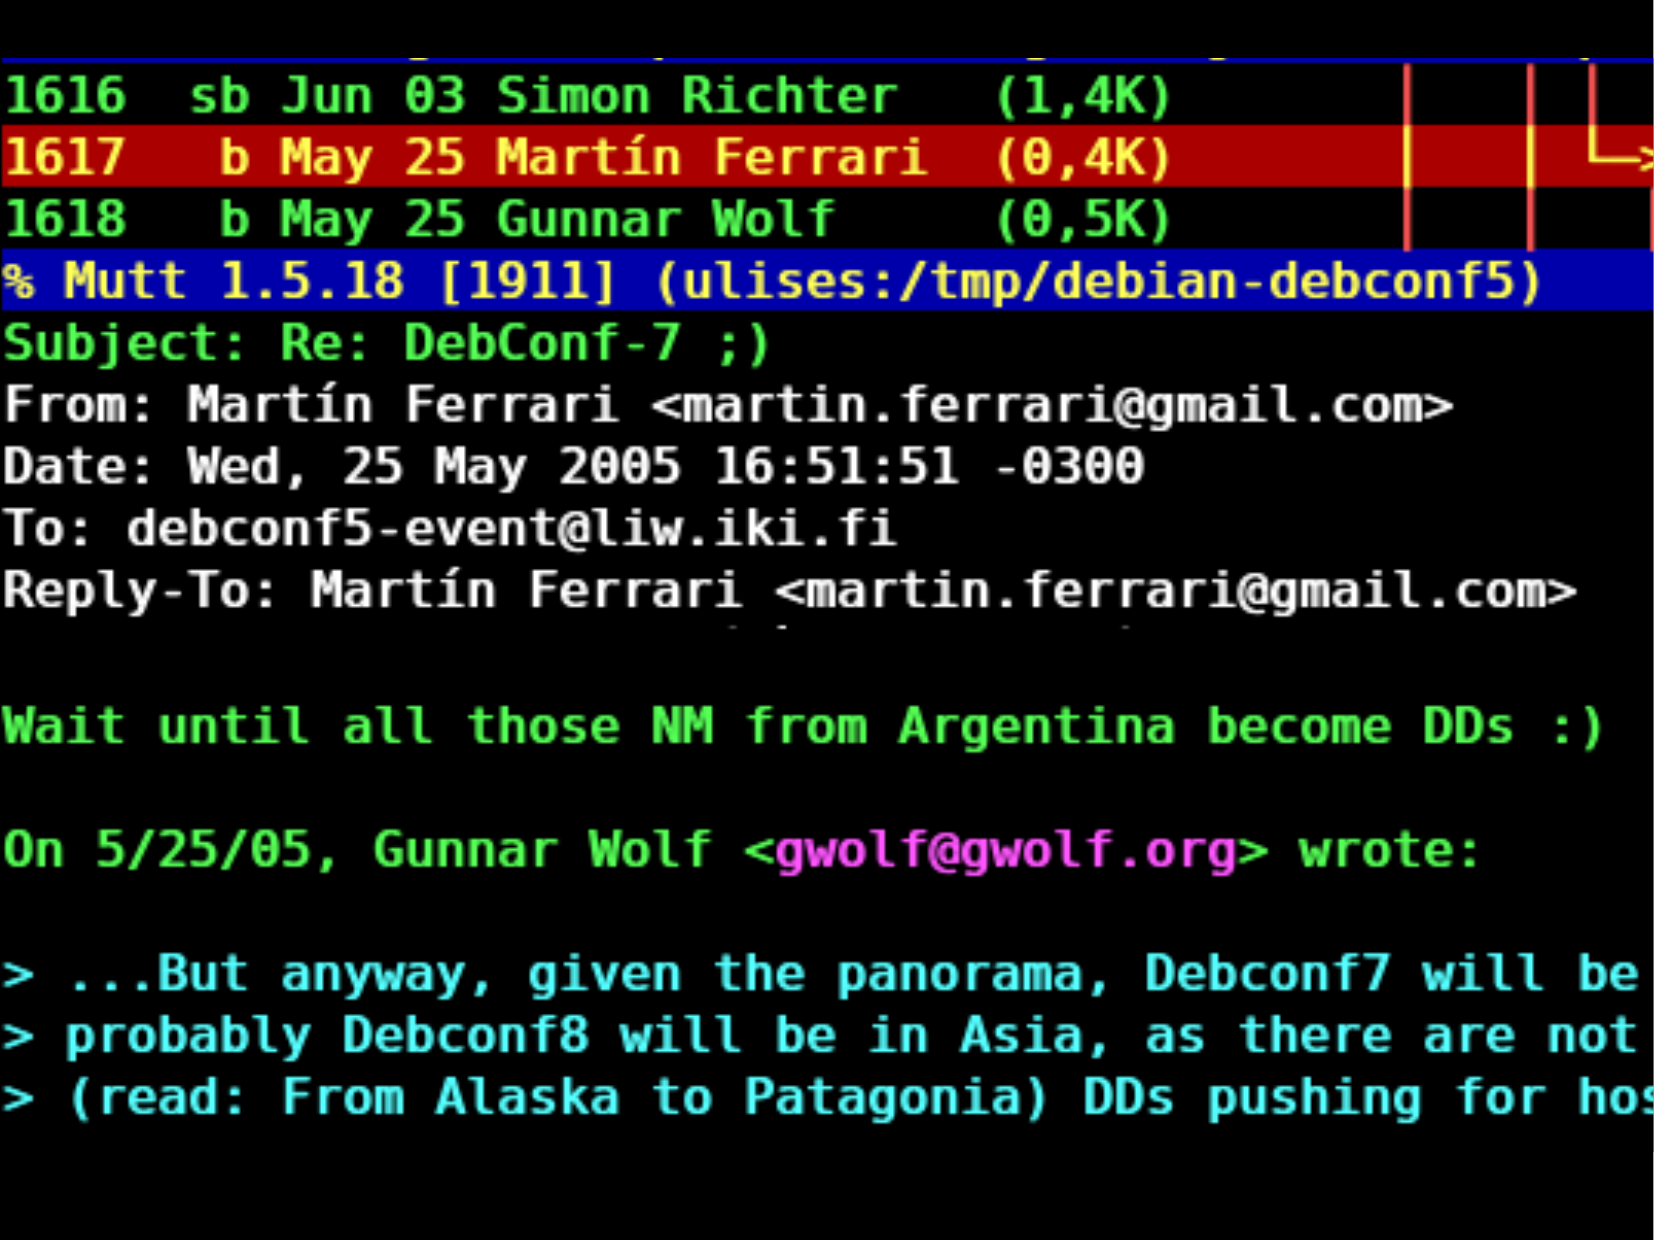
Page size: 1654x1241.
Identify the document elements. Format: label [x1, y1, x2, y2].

picture [0, 58, 1654, 1152]
